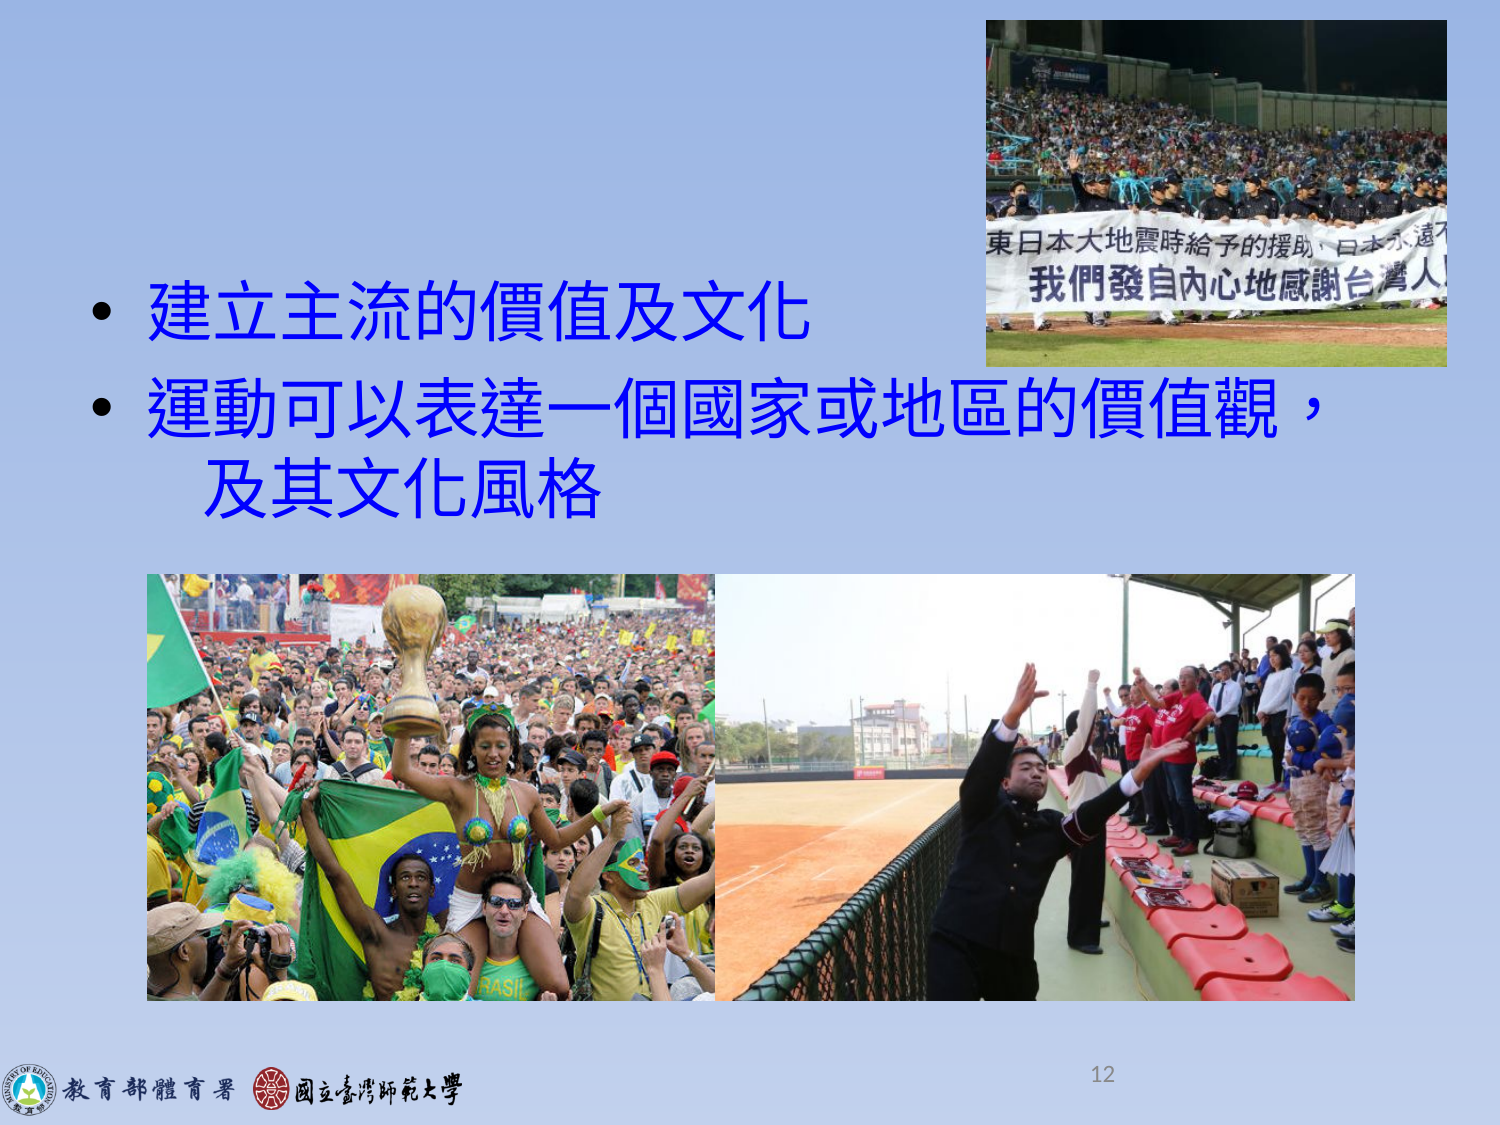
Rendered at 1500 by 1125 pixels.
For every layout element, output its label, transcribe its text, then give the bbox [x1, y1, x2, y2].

picture [147, 574, 1355, 1001]
text_box [1074, 1042, 1426, 1103]
list 建立主流的價值及文化 運動可以表達一個國家或地區的價值觀，及其文化風格 [75, 262, 1426, 1005]
picture [986, 20, 1447, 367]
